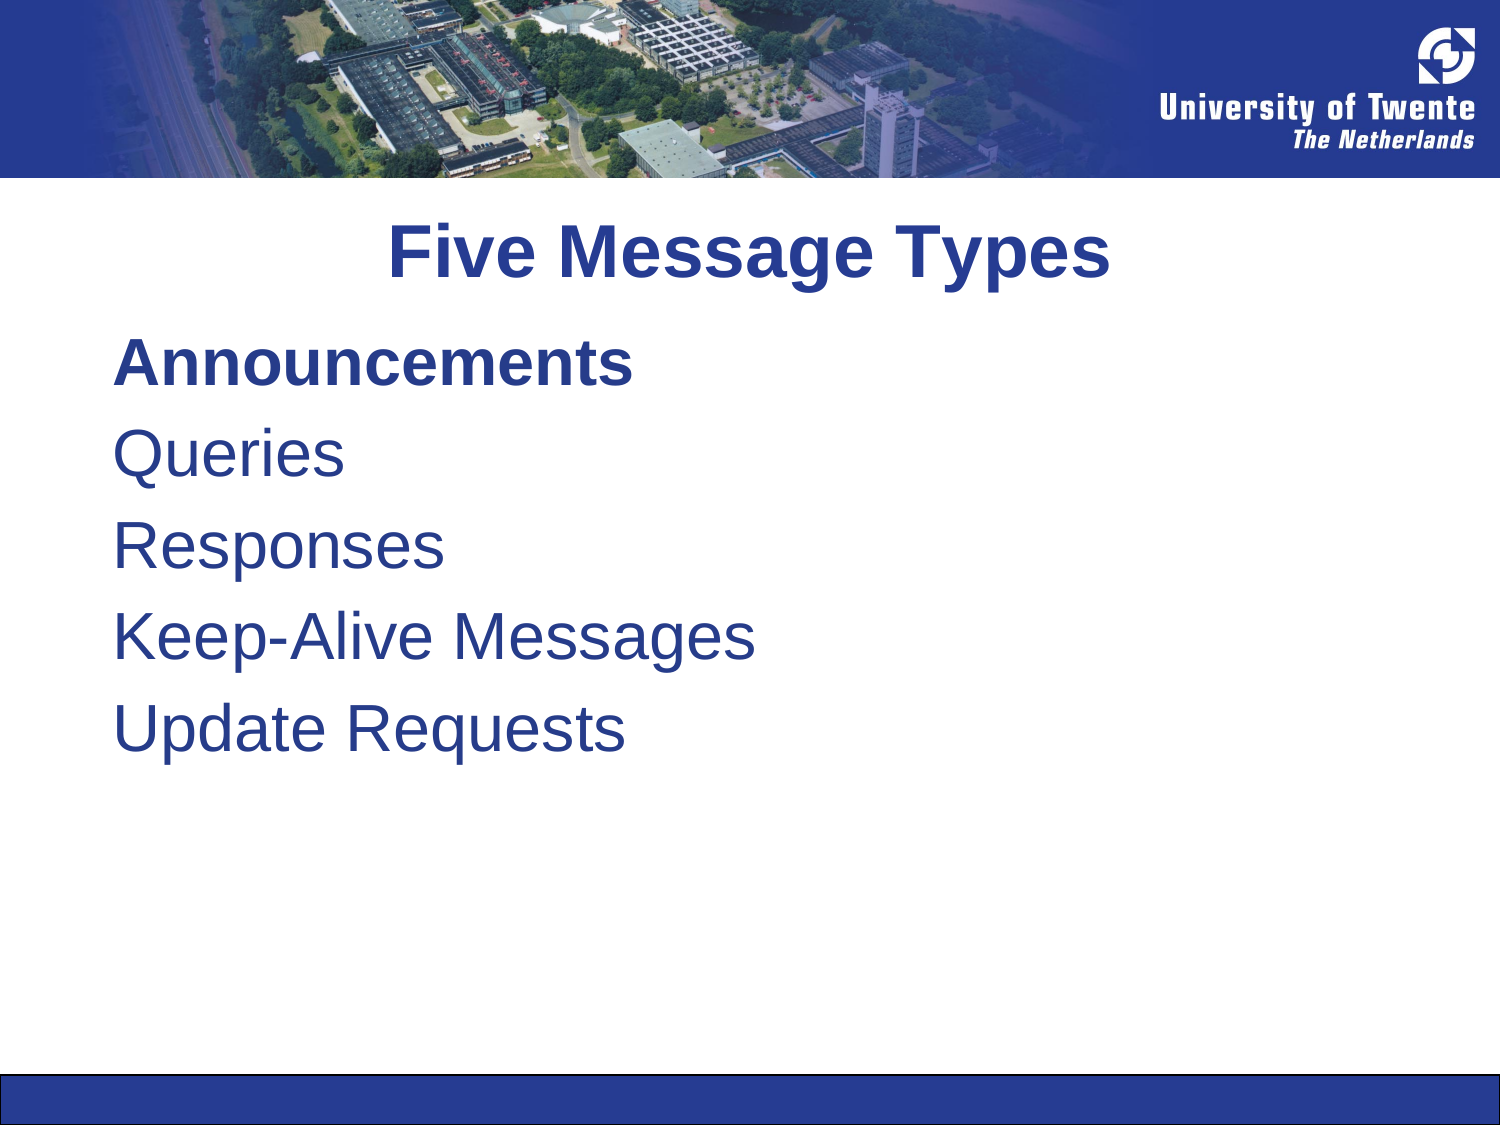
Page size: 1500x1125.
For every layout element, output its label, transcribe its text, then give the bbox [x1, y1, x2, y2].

title Five Message Types [112, 194, 1388, 308]
list Announcements Queries Responses Keep-Alive Messages Update Requests [112, 324, 1388, 1001]
picture [0, 0, 1500, 178]
